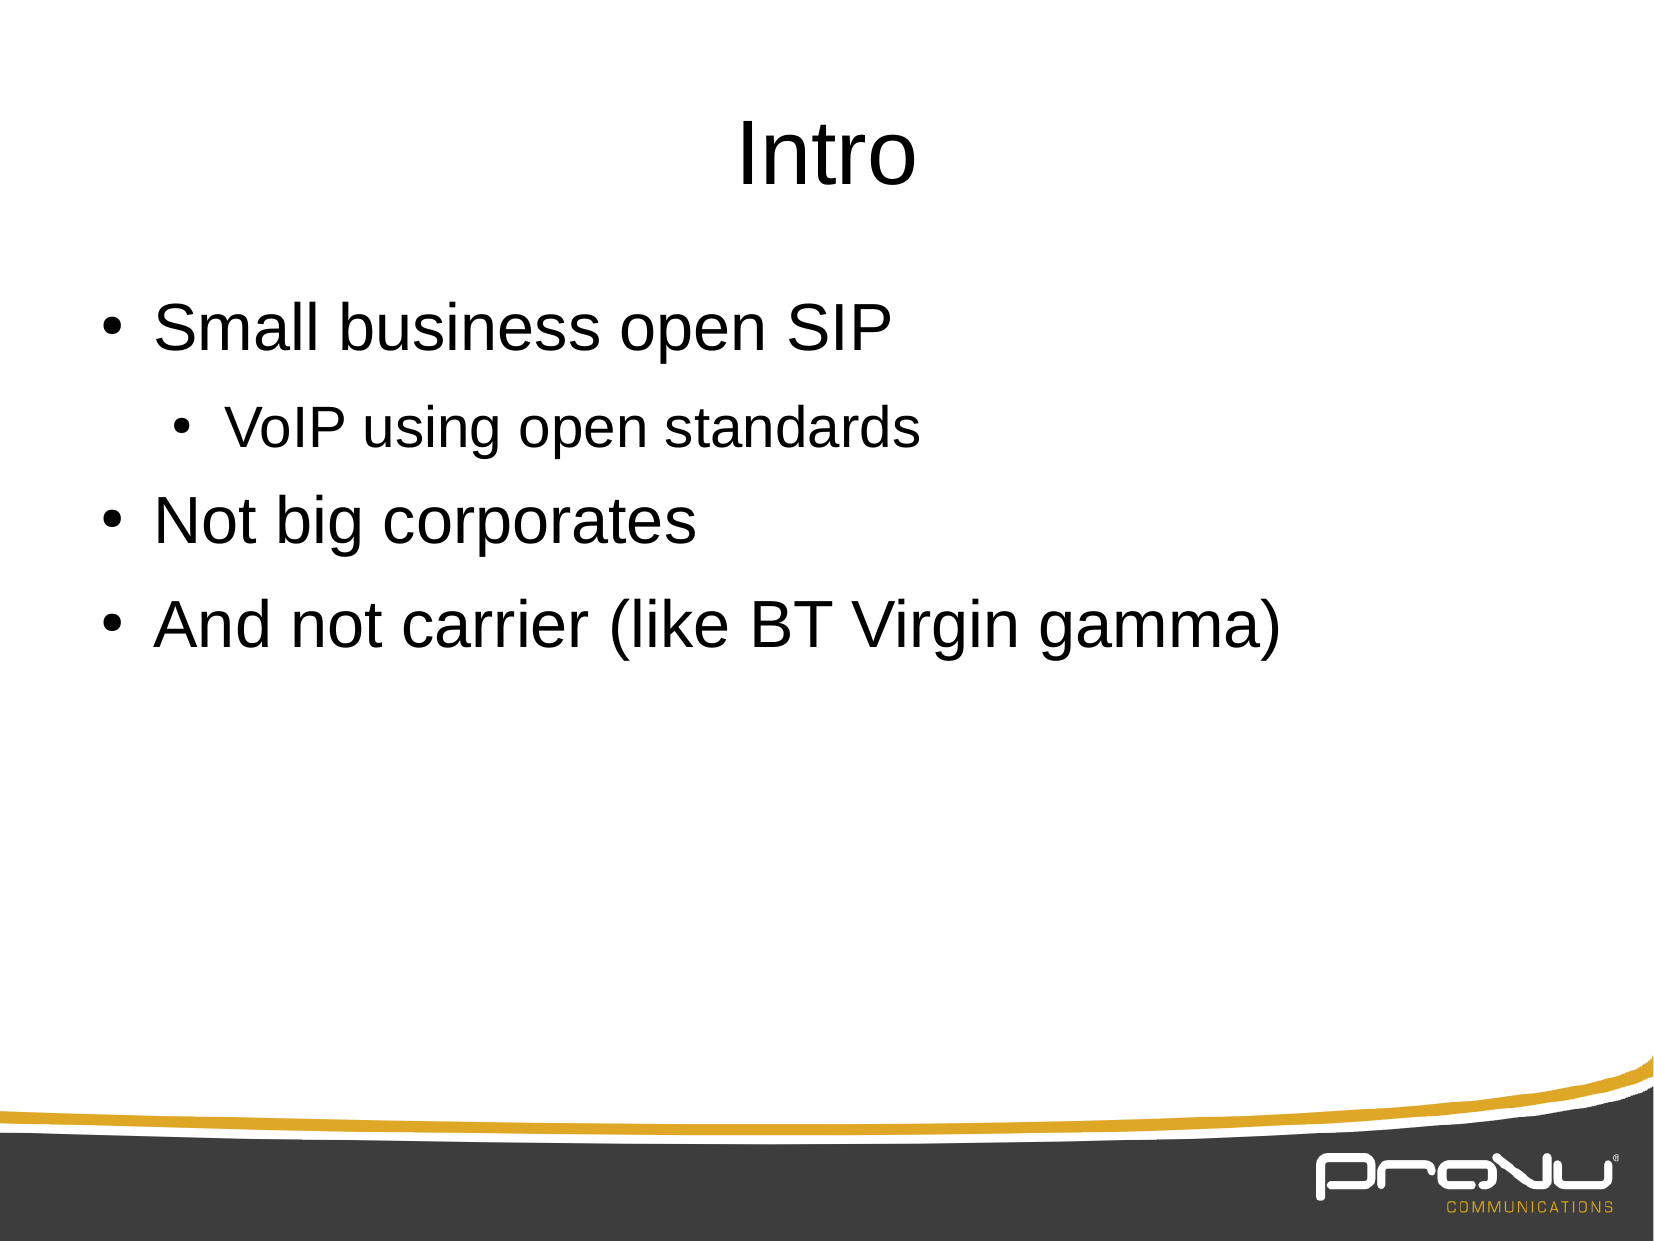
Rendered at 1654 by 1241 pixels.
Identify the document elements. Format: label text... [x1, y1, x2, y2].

picture [0, 1039, 1654, 1241]
list Small business open SIP VoIP using open standards Not big corporates And not carrier (like BT Virgin gamma) [82, 290, 1571, 1109]
title Intro [82, 49, 1571, 257]
